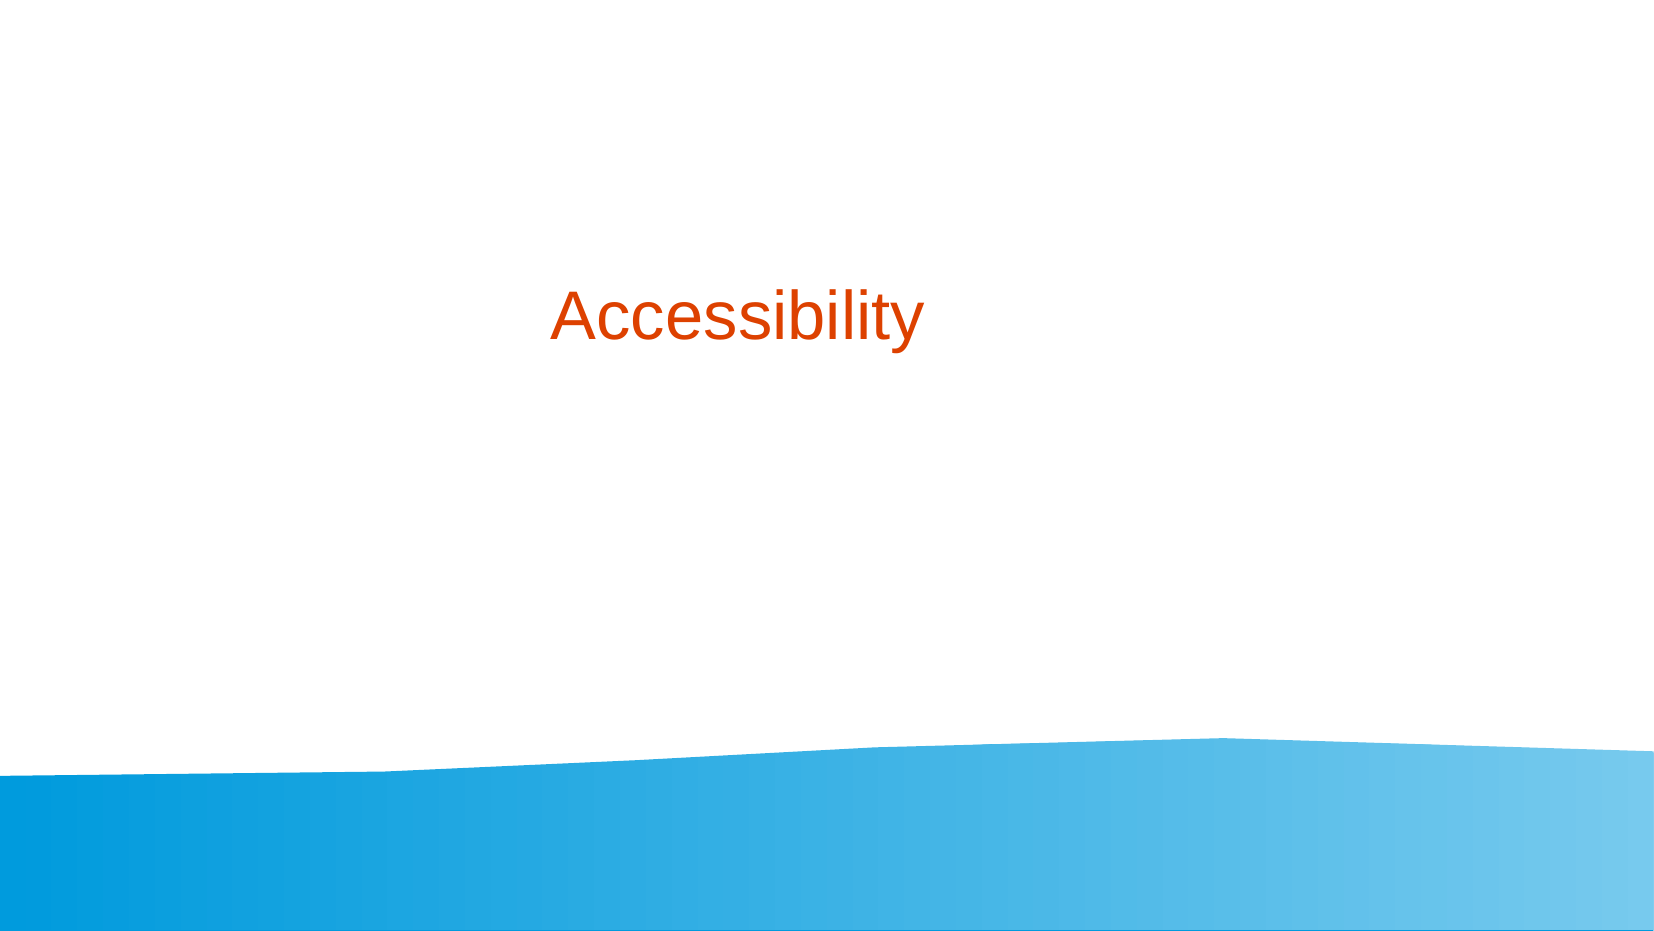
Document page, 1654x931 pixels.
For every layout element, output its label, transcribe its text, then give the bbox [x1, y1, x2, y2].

title Accessibility [0, 265, 1477, 443]
